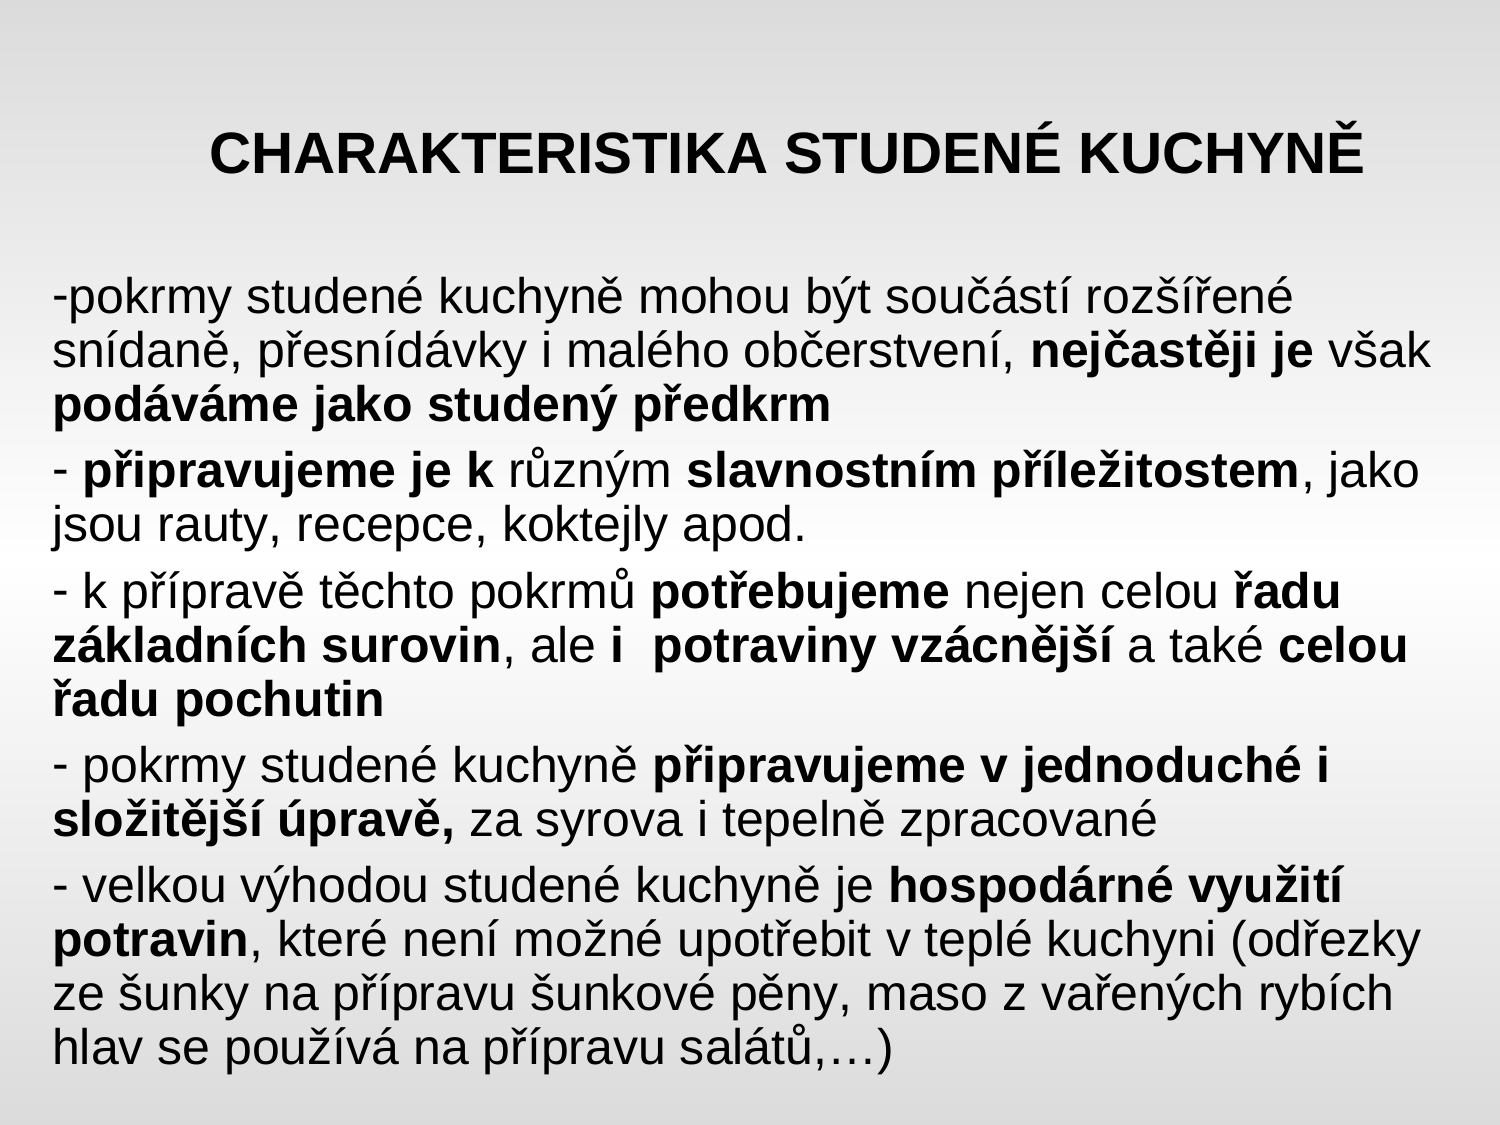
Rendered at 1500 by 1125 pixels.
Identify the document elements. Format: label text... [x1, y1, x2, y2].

title CHARAKTERISTIKA STUDENÉ KUCHYNĚ [112, 99, 1463, 201]
subtitle pokrmy studené kuchyně mohou být součástí rozšířené snídaně, přesnídávky i malého občerstvení, nejčastěji je však podáváme jako studený předkrm připravujeme je k různým slavnostním příležitostem, jako jsou rauty, recepce, koktejly apod. k přípravě těchto pokrmů potřebujeme nejen celou řadu základních surovin, ale i potraviny vzácnější a také celou řadu pochutin pokrmy studené kuchyně připravujeme v jednoduché i složitější úpravě, za syrova i tepelně zpracované velkou výhodou studené kuchyně je hospodárné využití potravin, které není možné upotřebit v teplé kuchyni (odřezky ze šunky na přípravu šunkové pěny, maso z vařených rybích hlav se používá na přípravu salátů,…) [37, 262, 1476, 1088]
